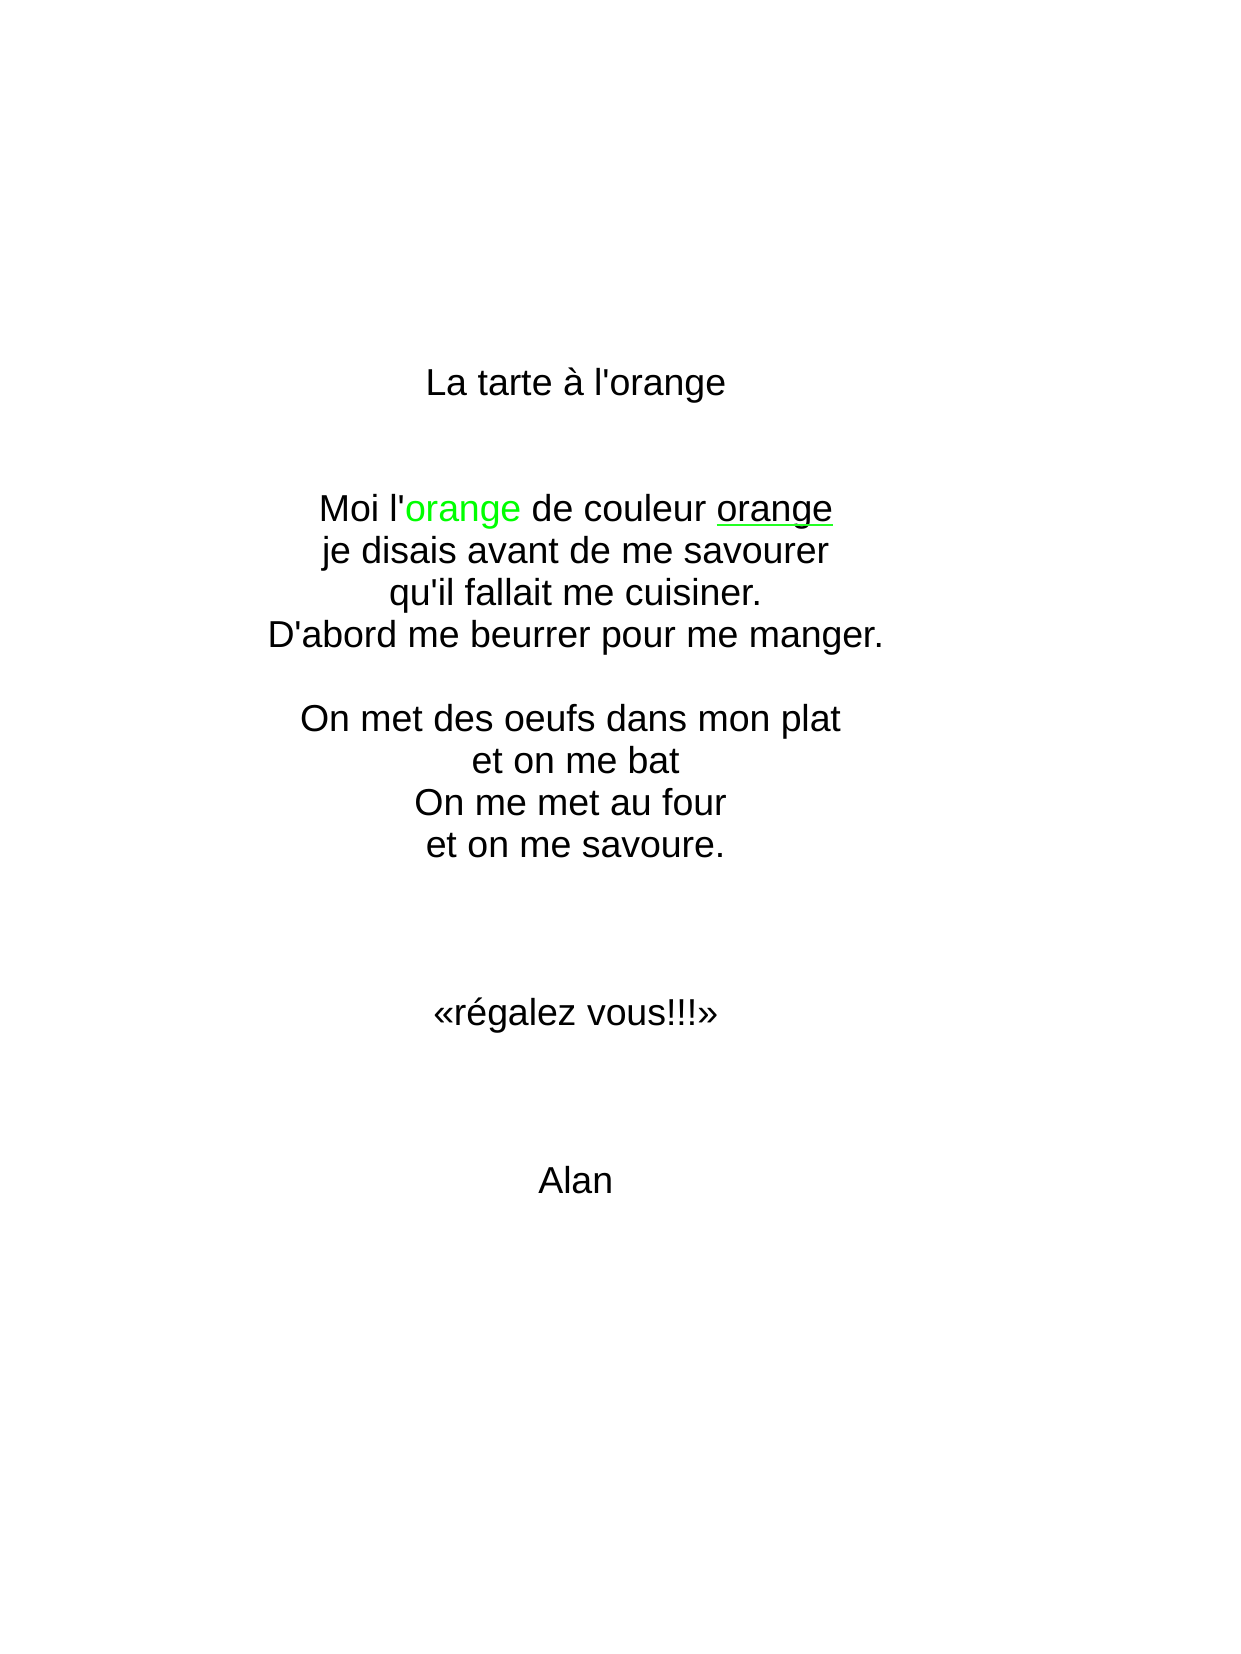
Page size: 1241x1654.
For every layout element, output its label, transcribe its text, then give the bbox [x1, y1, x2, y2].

text_box La tarte à l'orange Moi l'orange de couleur orange je disais avant de me savourer qu'il fallait me cuisiner. D'abord me beurrer pour me manger. On met des oeufs dans mon plat et on me bat On me met au four et on me savoure. «régalez vous!!!» Alan [118, 354, 1034, 1253]
